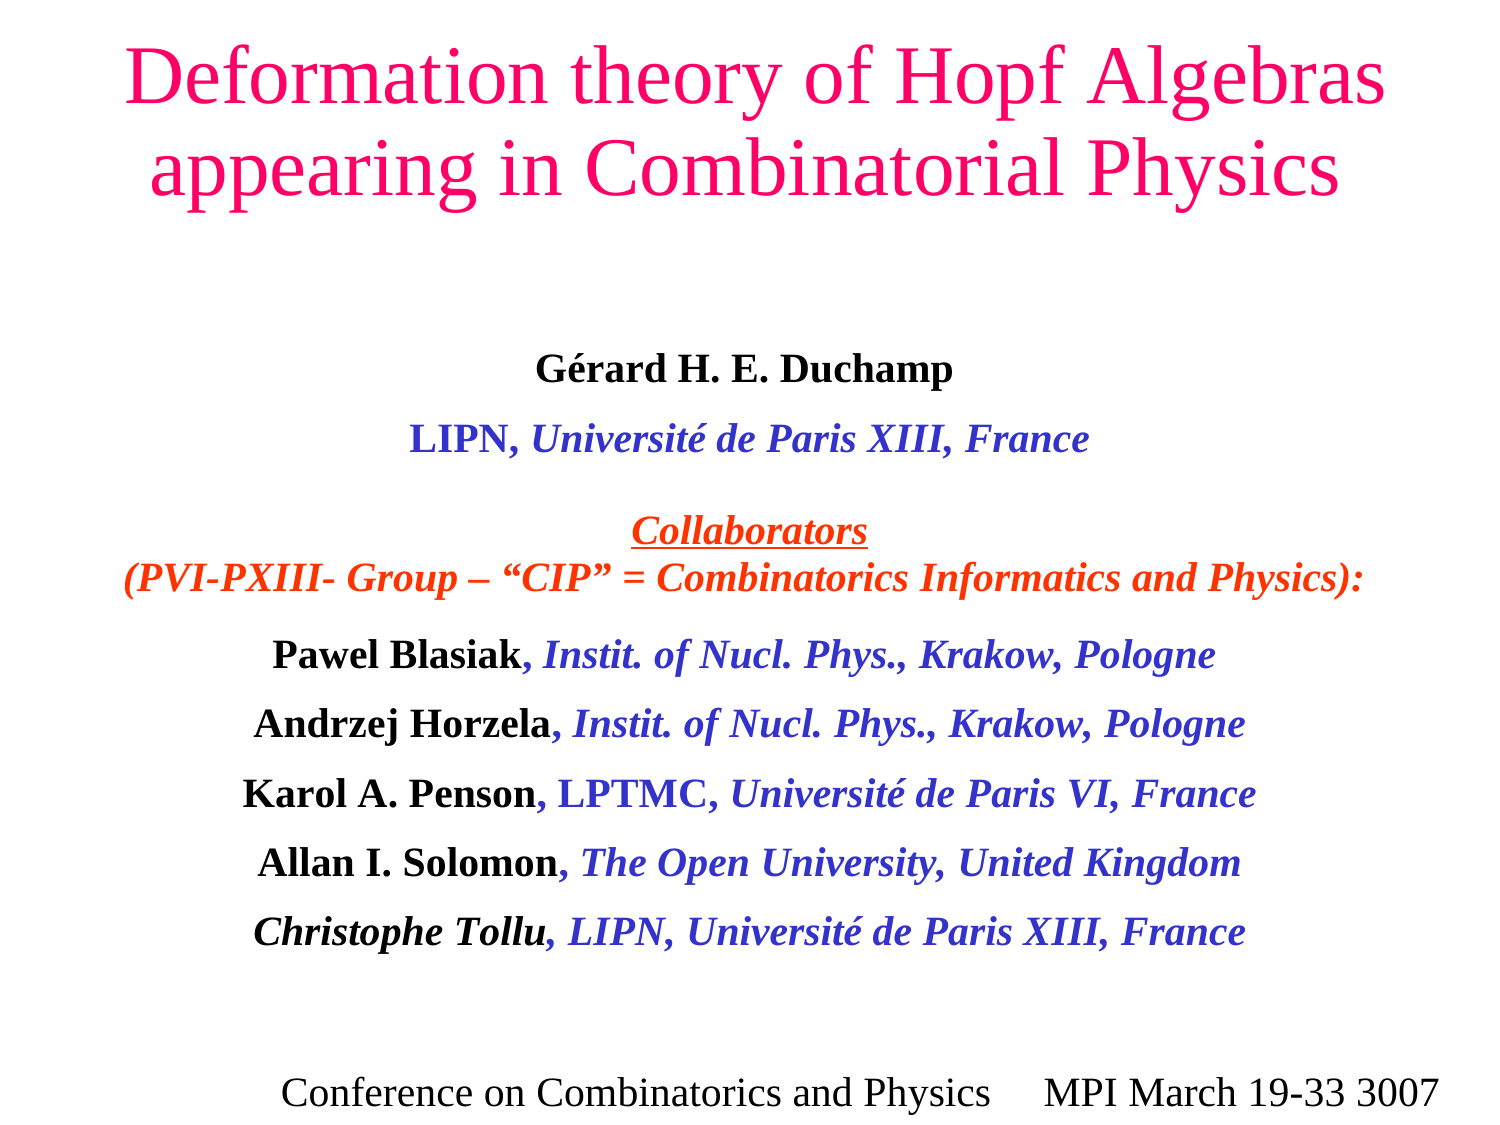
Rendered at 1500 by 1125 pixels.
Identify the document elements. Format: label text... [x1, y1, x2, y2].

title Deformation theory of Hopf Algebras appearing in Combinatorial Physics [37, 2, 1476, 241]
text_box Gérard H. E. Duchamp LIPN, Université de Paris XIII, France Collaborators (PVI-PXIII- Group – “CIP” = Combinatorics Informatics and Physics): Pawel Blasiak, Instit. of Nucl. Phys., Krakow, Pologne Andrzej Horzela, Instit. of Nucl. Phys., Krakow, Pologne Karol A. Penson, LPTMC, Université de Paris VI, France Allan I. Solomon, The Open University, United Kingdom Christophe Tollu, LIPN, Université de Paris XIII, France [108, 314, 1392, 1032]
text_box Conference on Combinatorics and Physics MPI March 19-33 3007 [218, 1062, 1500, 1125]
